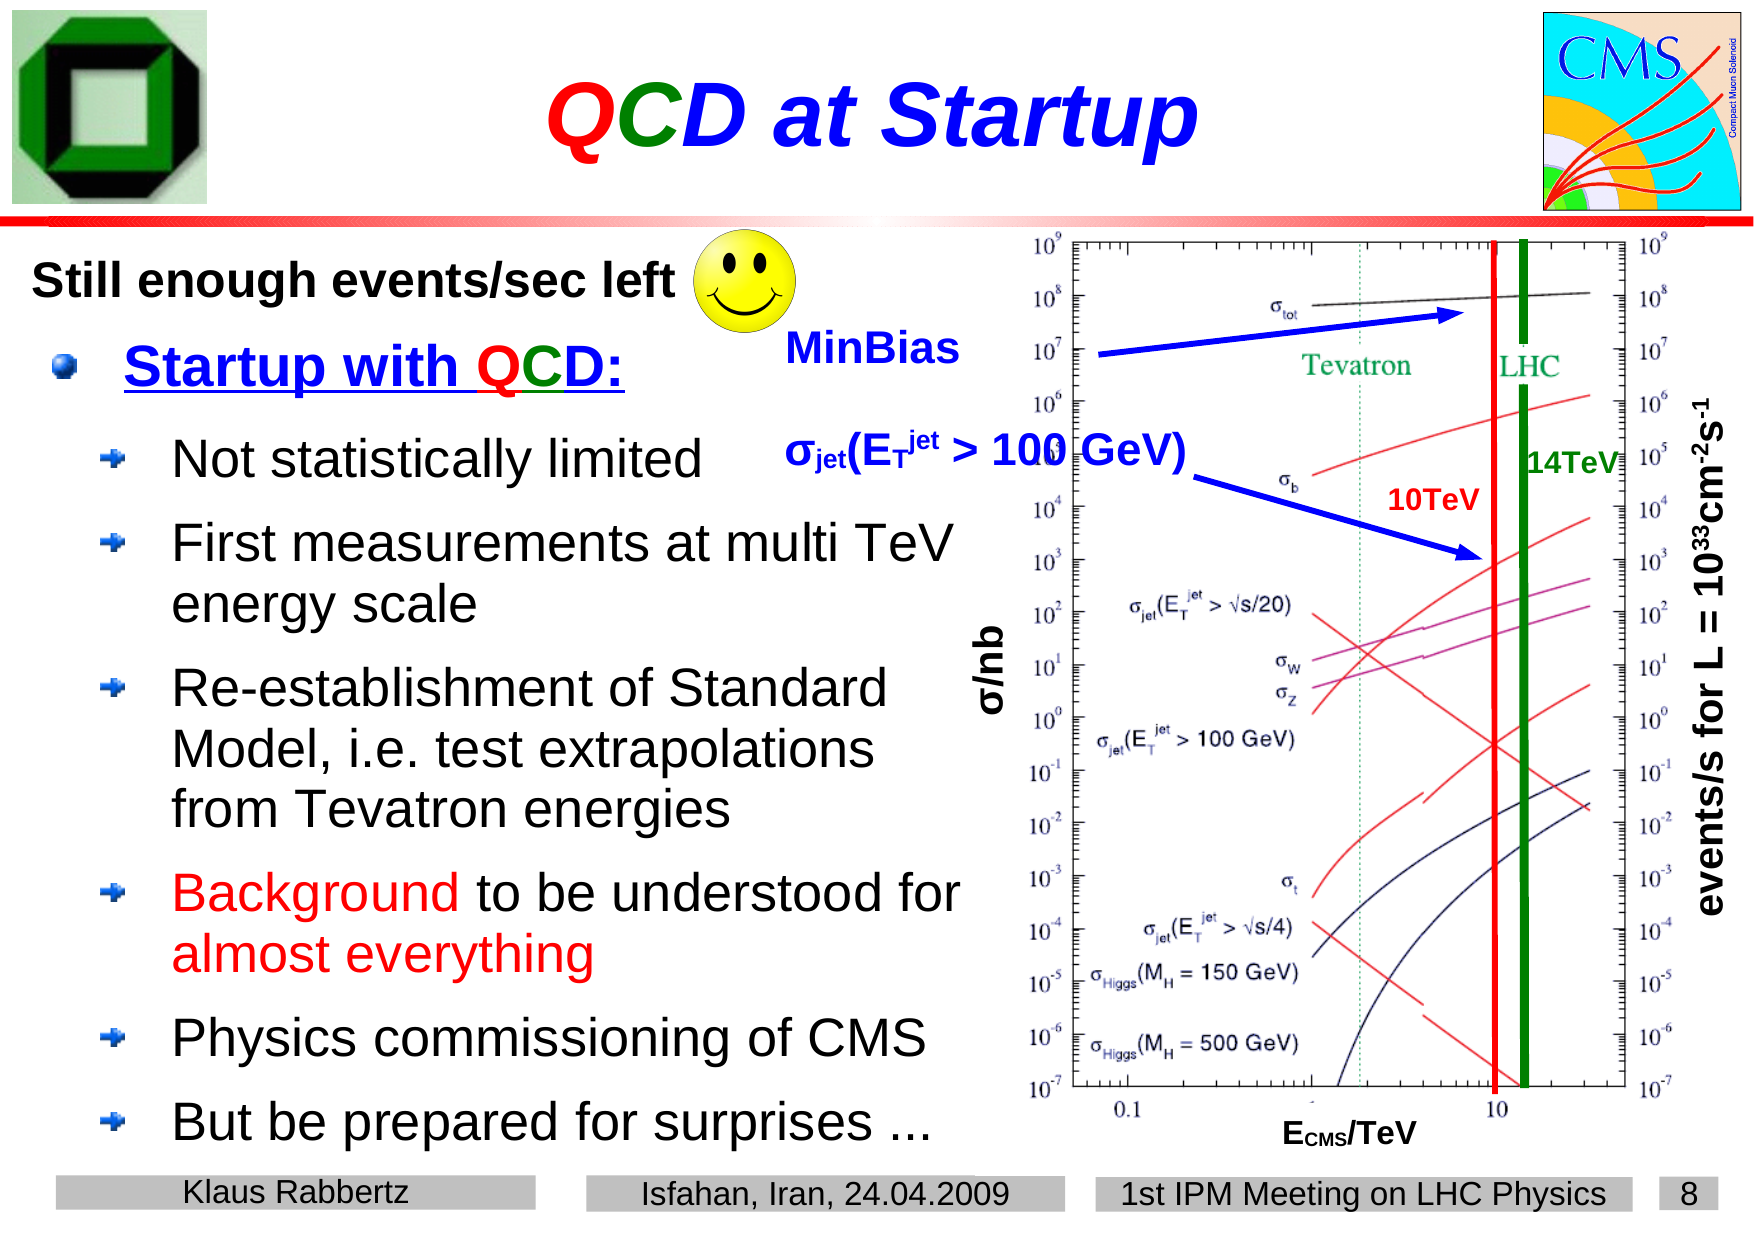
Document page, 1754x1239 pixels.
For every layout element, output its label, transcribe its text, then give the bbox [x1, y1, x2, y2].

text_box σ/nb [953, 613, 1025, 728]
picture [12, 10, 207, 204]
list Startup with QCD: Not statistically limited First measurements at multi TeV energy scale Re-establishment of Standard Model, i.e. test extrapolations from Tevatron energies Background to be understood for almost everything Physics commissioning of CMS But be prepared for surprises ... [41, 334, 990, 1154]
picture [975, 229, 1717, 1176]
text_box MinBias [773, 310, 973, 387]
text_box events/s for L = 1033cm-2s-1 [1672, 386, 1746, 930]
text_box σjet(ETjet > 100 GeV) [772, 411, 1200, 505]
picture [1542, 11, 1742, 211]
text_box 14TeV [1529, 433, 1631, 493]
text_box Still enough events/sec left [19, 240, 689, 321]
picture [691, 227, 798, 335]
text_box 14TeV [1514, 433, 1519, 493]
text_box 10TeV [1375, 470, 1491, 530]
title QCD at Startup [221, 27, 1525, 202]
text_box ECMS/TeV [1270, 1102, 1430, 1176]
